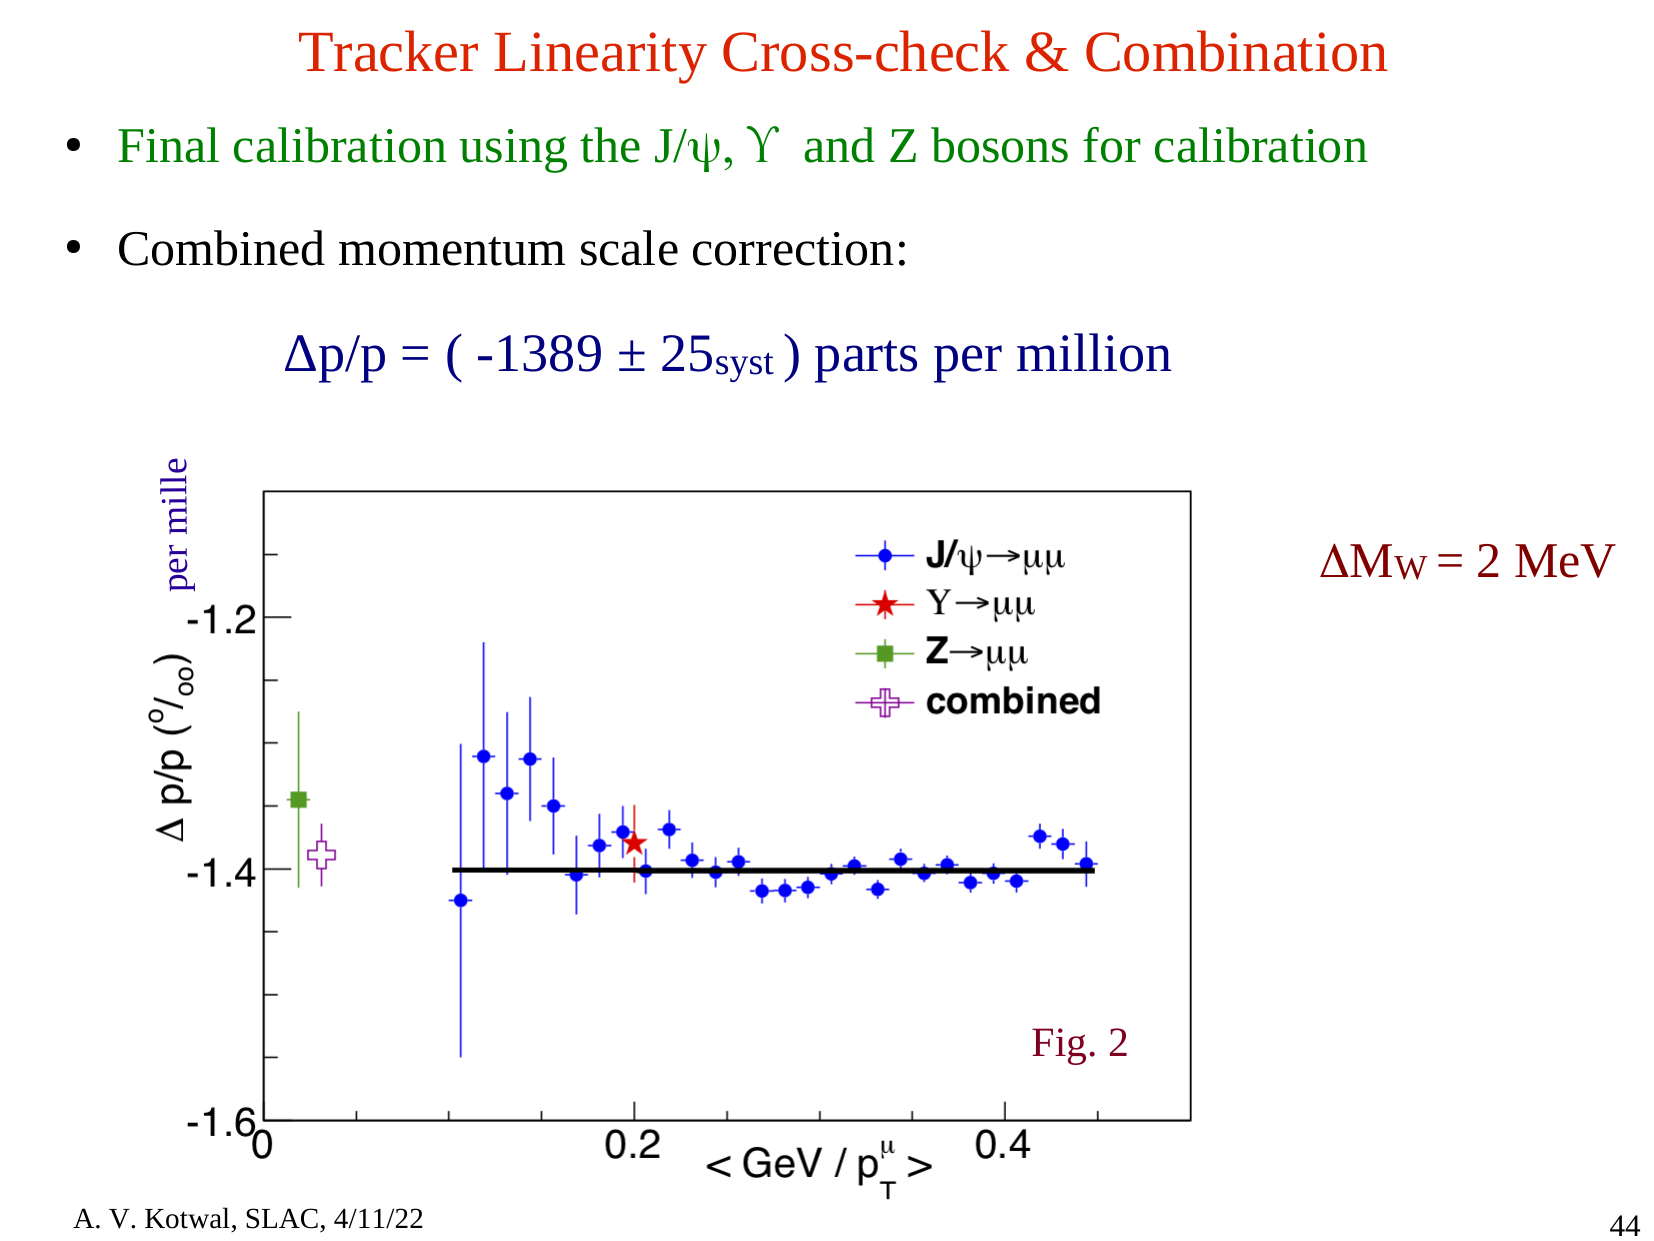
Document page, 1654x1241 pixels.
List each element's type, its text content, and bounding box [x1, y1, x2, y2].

title Tracker Linearity Cross-check & Combination [133, 0, 1540, 106]
list Final calibration using the J/ψ, ϒ and Z bosons for calibration Combined momentum scale correction: Δp/p = ( -1389 ± 25syst ) parts per million [46, 118, 1654, 424]
text_box ΔMW = 2 MeV [1318, 532, 1654, 668]
text_box per mille [150, 275, 213, 594]
text_box Fig. 2 [1031, 1019, 1129, 1066]
picture [136, 406, 1318, 1207]
